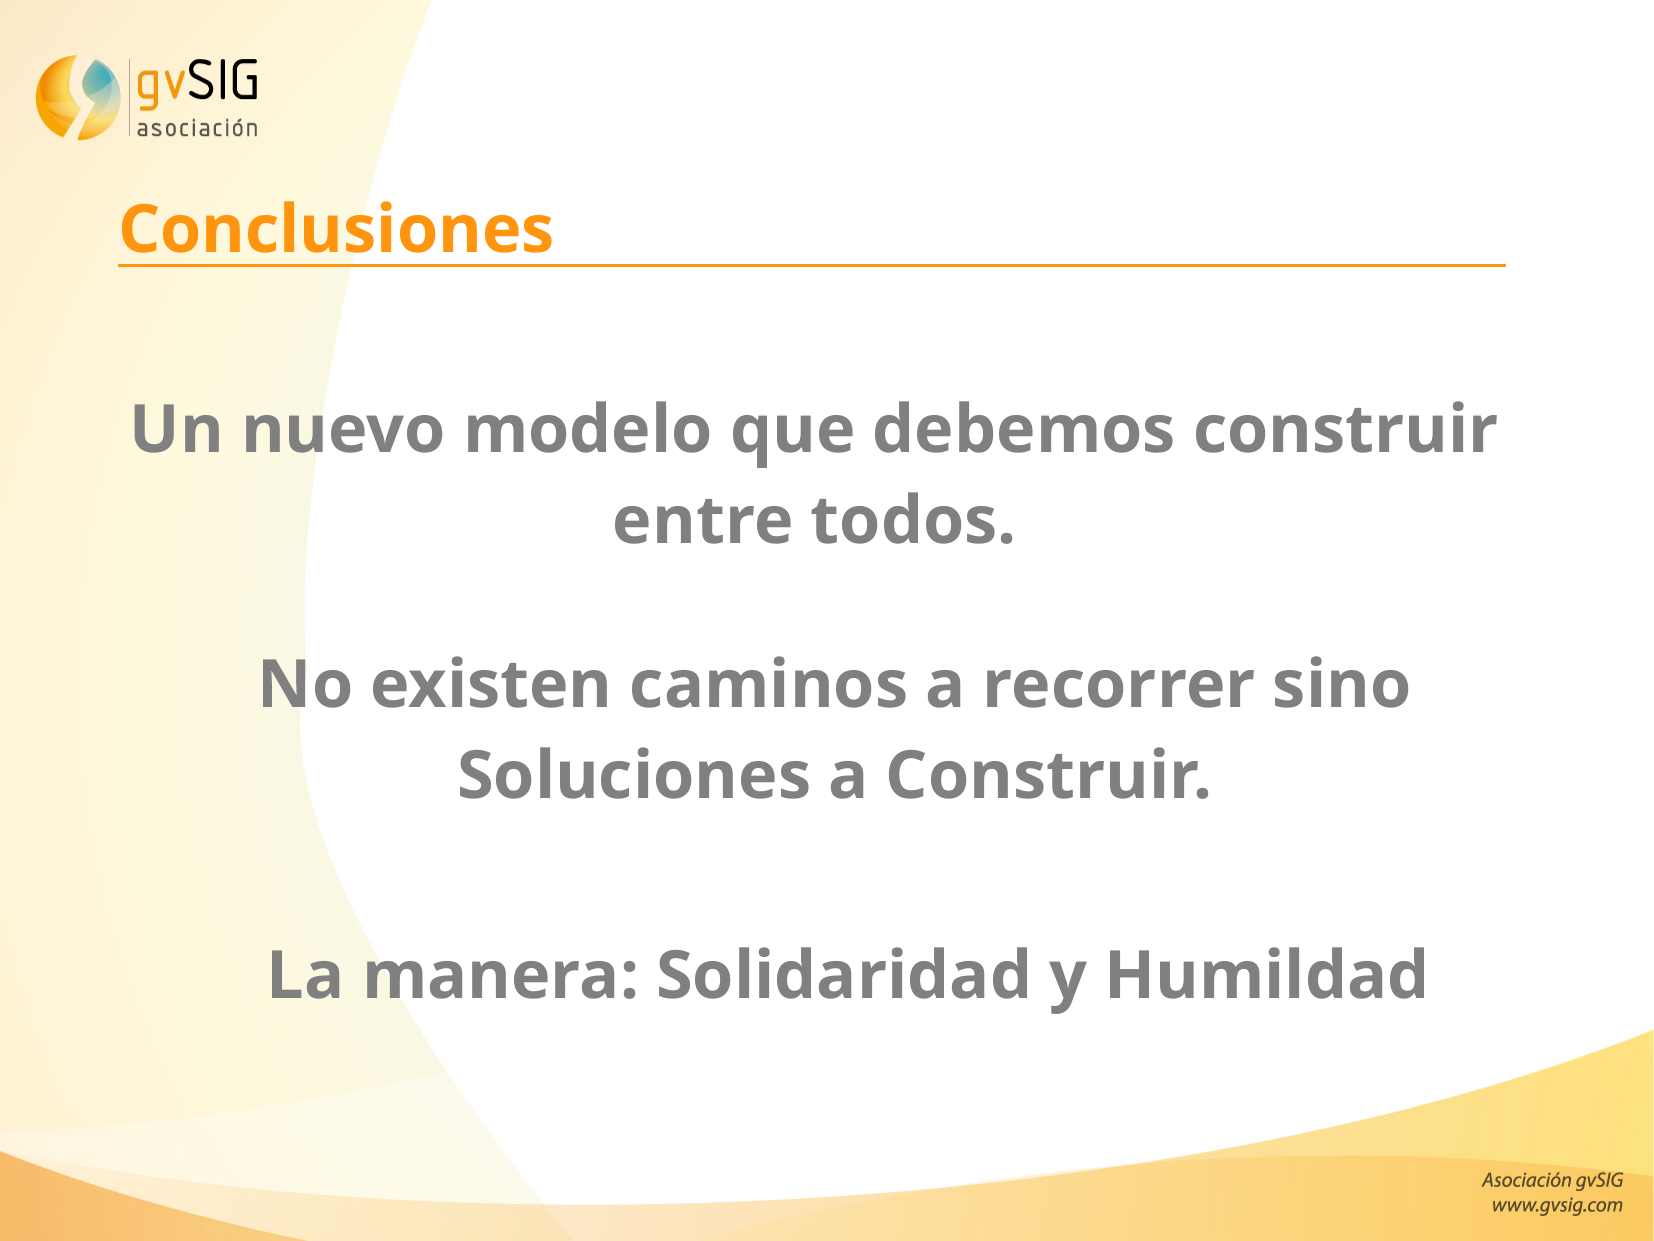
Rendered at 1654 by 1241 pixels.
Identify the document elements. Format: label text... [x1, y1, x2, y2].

title Conclusiones [118, 177, 1607, 276]
text_box La manera: Solidaridad y Humildad [171, 915, 1526, 1031]
title Un nuevo modelo que debemos construir entre todos. [76, 383, 1554, 562]
picture [0, 0, 1654, 1241]
text_box No existen caminos a recorrer sino Soluciones a Construir. [163, 649, 1506, 806]
